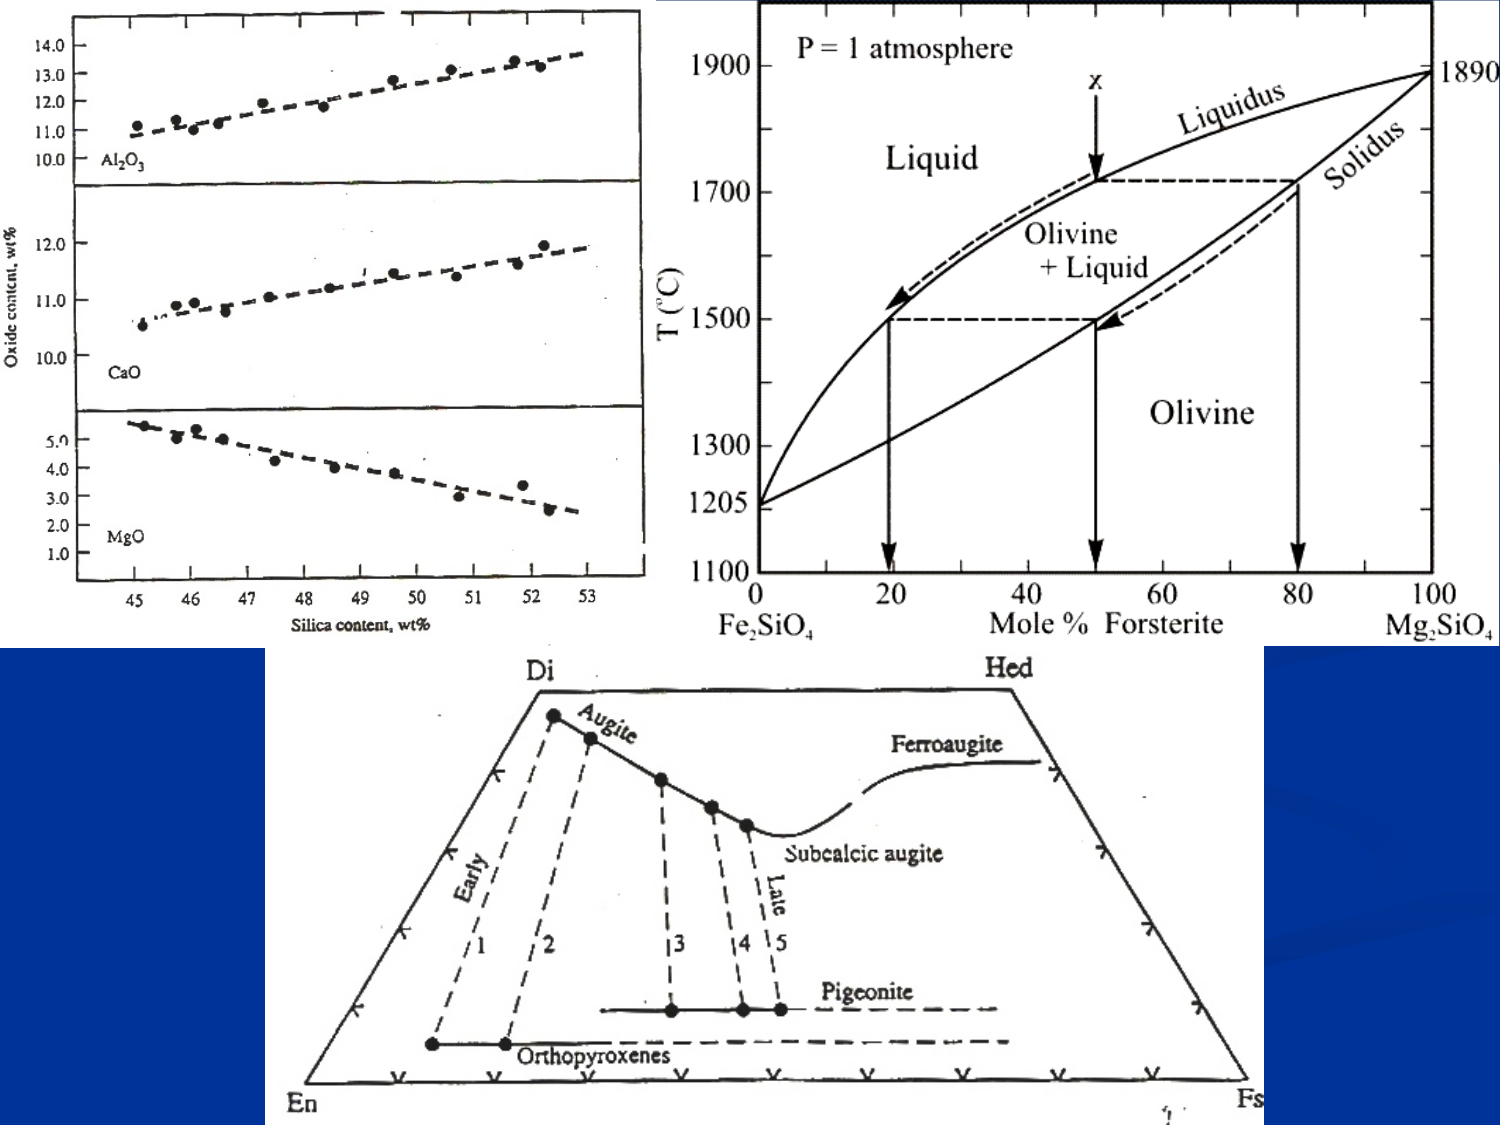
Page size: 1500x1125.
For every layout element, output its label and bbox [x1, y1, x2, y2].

picture [0, 0, 1264, 1125]
text_box [656, 0, 1500, 646]
